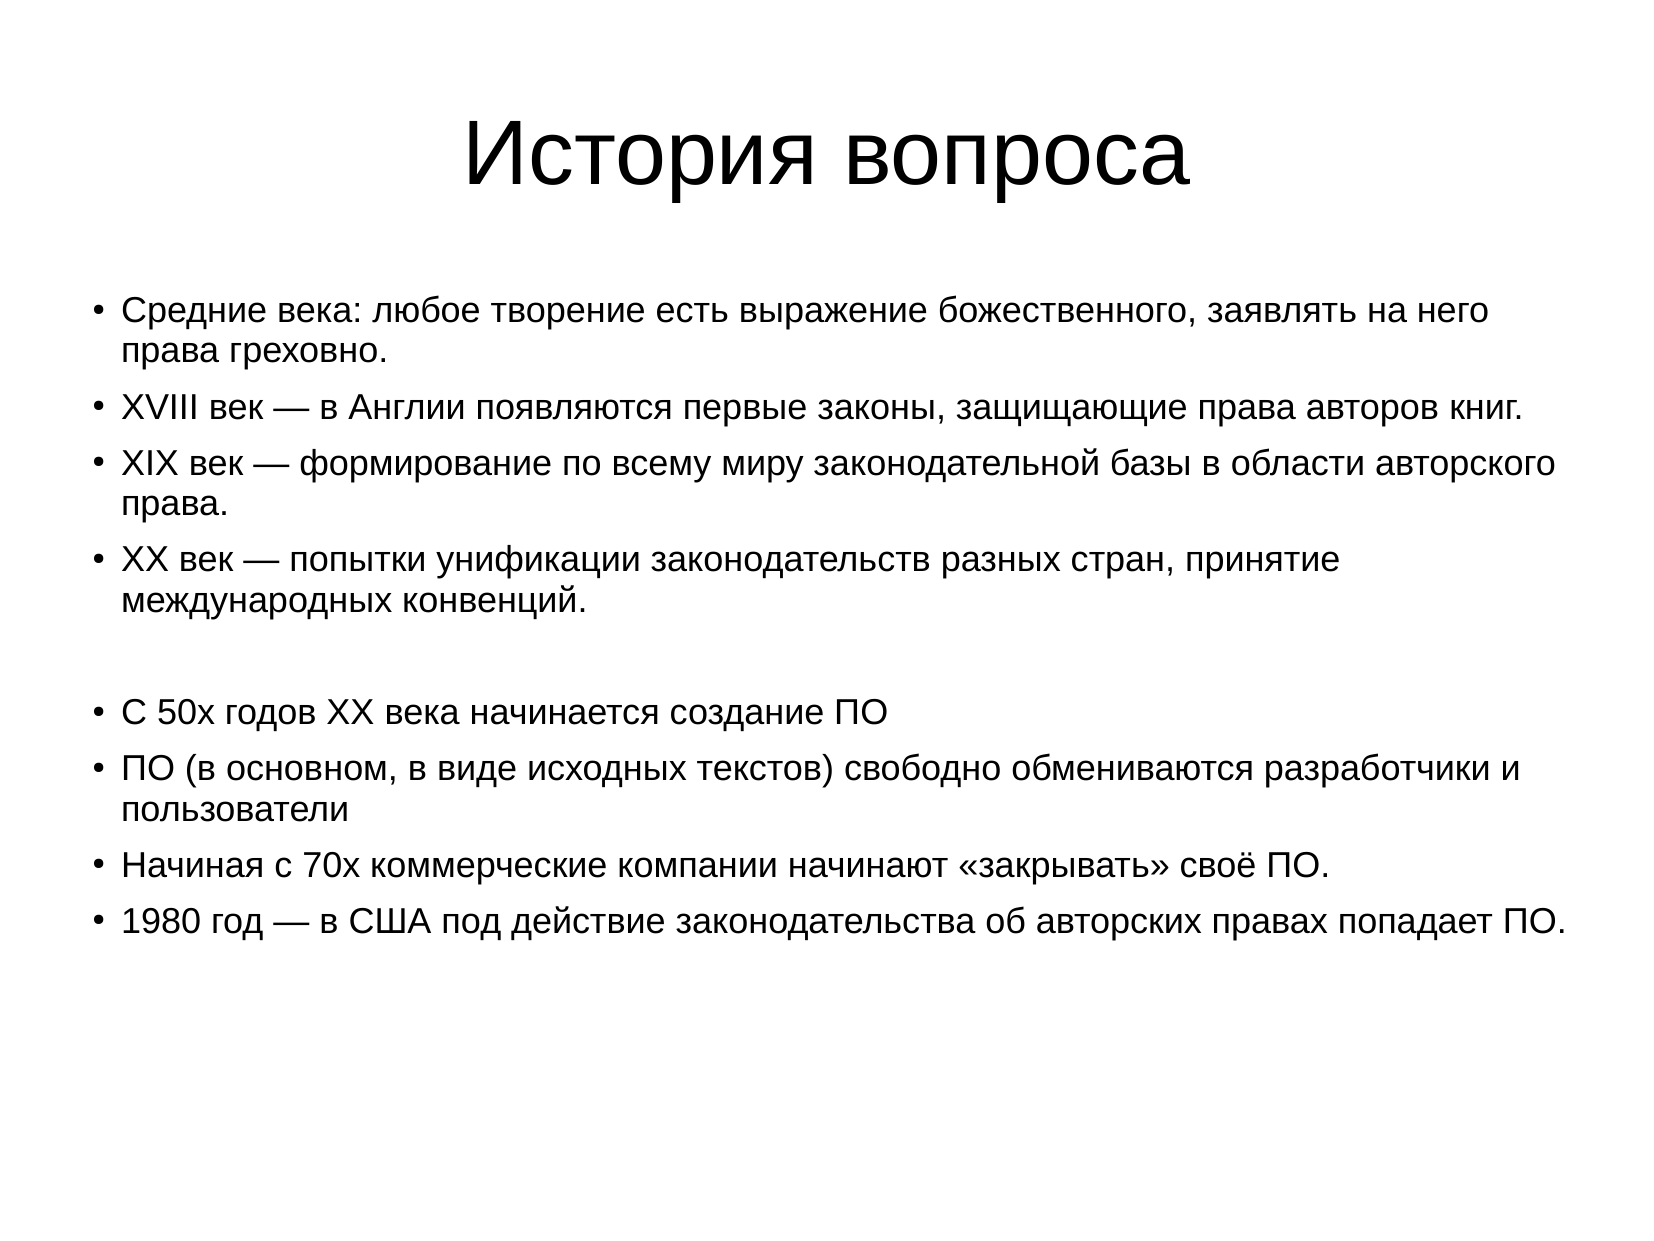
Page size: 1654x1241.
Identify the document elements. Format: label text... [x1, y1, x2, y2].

list Средние века: любое творение есть выражение божественного, заявлять на него права греховно. XVIII век — в Англии появляются первые законы, защищающие права авторов книг. XIX век — формирование по всему миру законодательной базы в области авторского права. XX век — попытки унификации законодательств разных стран, принятие международных конвенций. С 50х годов XX века начинается создание ПО ПО (в основном, в виде исходных текстов) свободно обмениваются разработчики и пользователи Начиная с 70х коммерческие компании начинают «закрывать» своё ПО. 1980 год — в США под действие законодательства об авторских правах попадает ПО. [82, 290, 1571, 1010]
title История вопроса [82, 49, 1571, 257]
